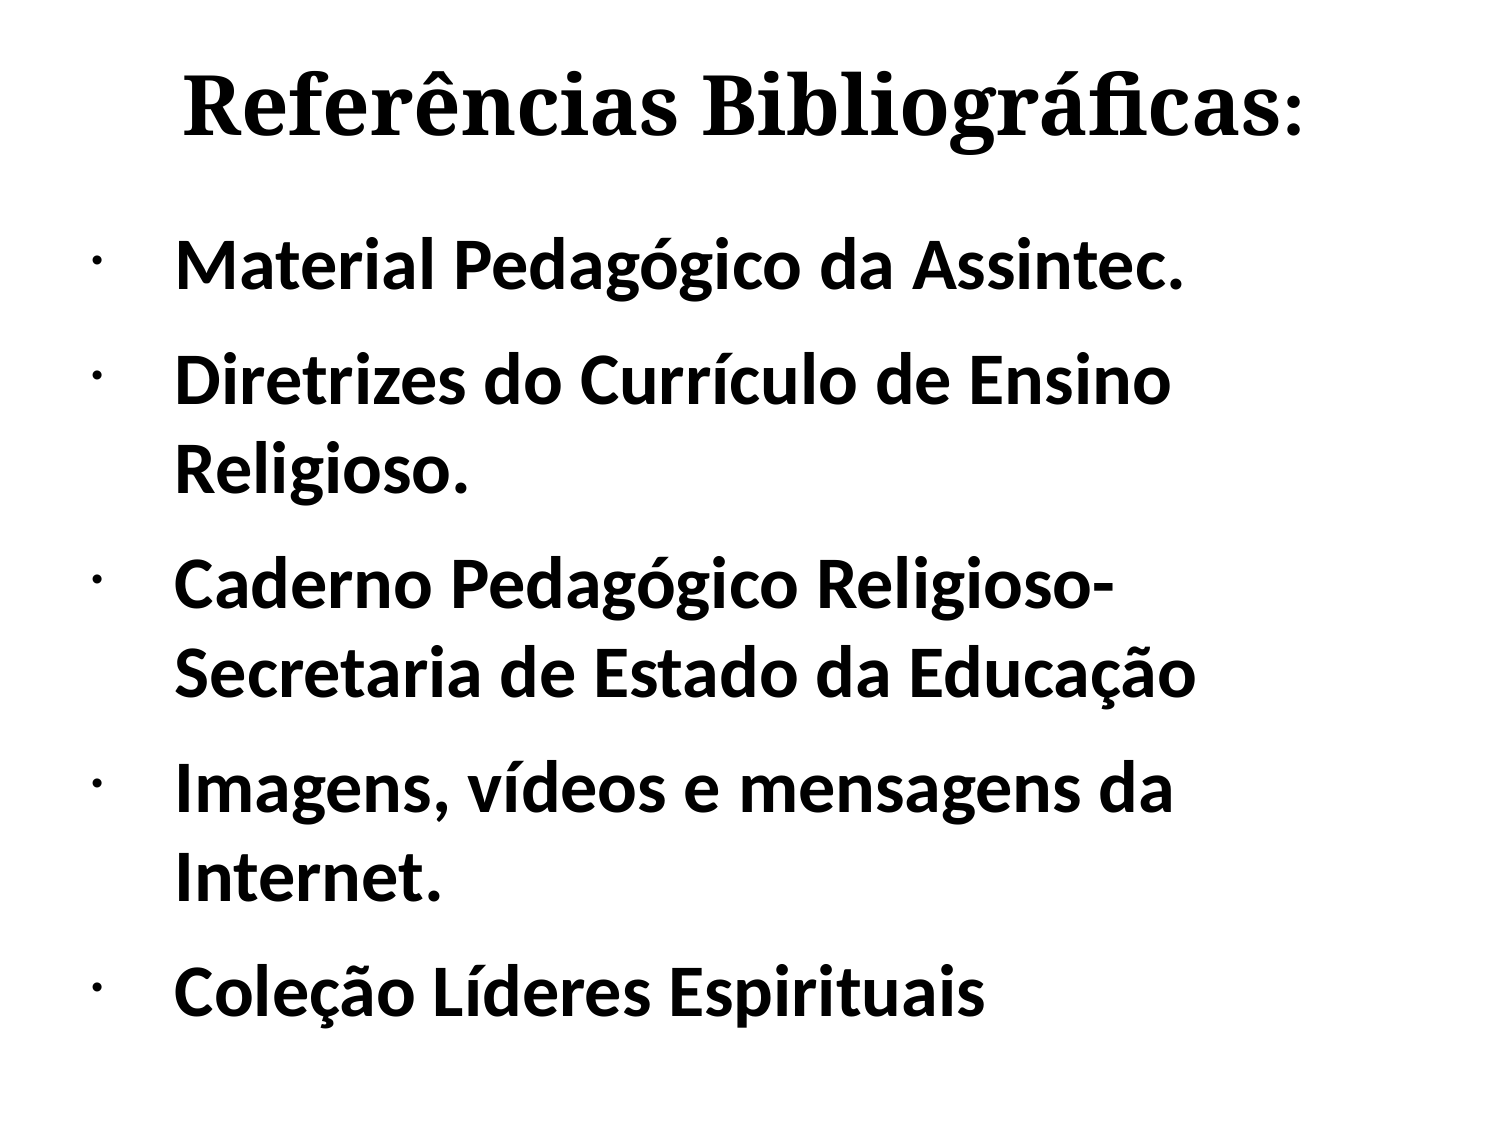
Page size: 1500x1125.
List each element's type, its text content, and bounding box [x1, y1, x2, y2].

title Referências Bibliográficas: [100, 44, 1388, 208]
list Material Pedagógico da Assintec. Diretrizes do Currículo de Ensino Religioso. Caderno Pedagógico Religioso-Secretaria de Estado da Educação Imagens, vídeos e mensagens da Internet. Coleção Líderes Espirituais [76, 208, 1400, 1047]
